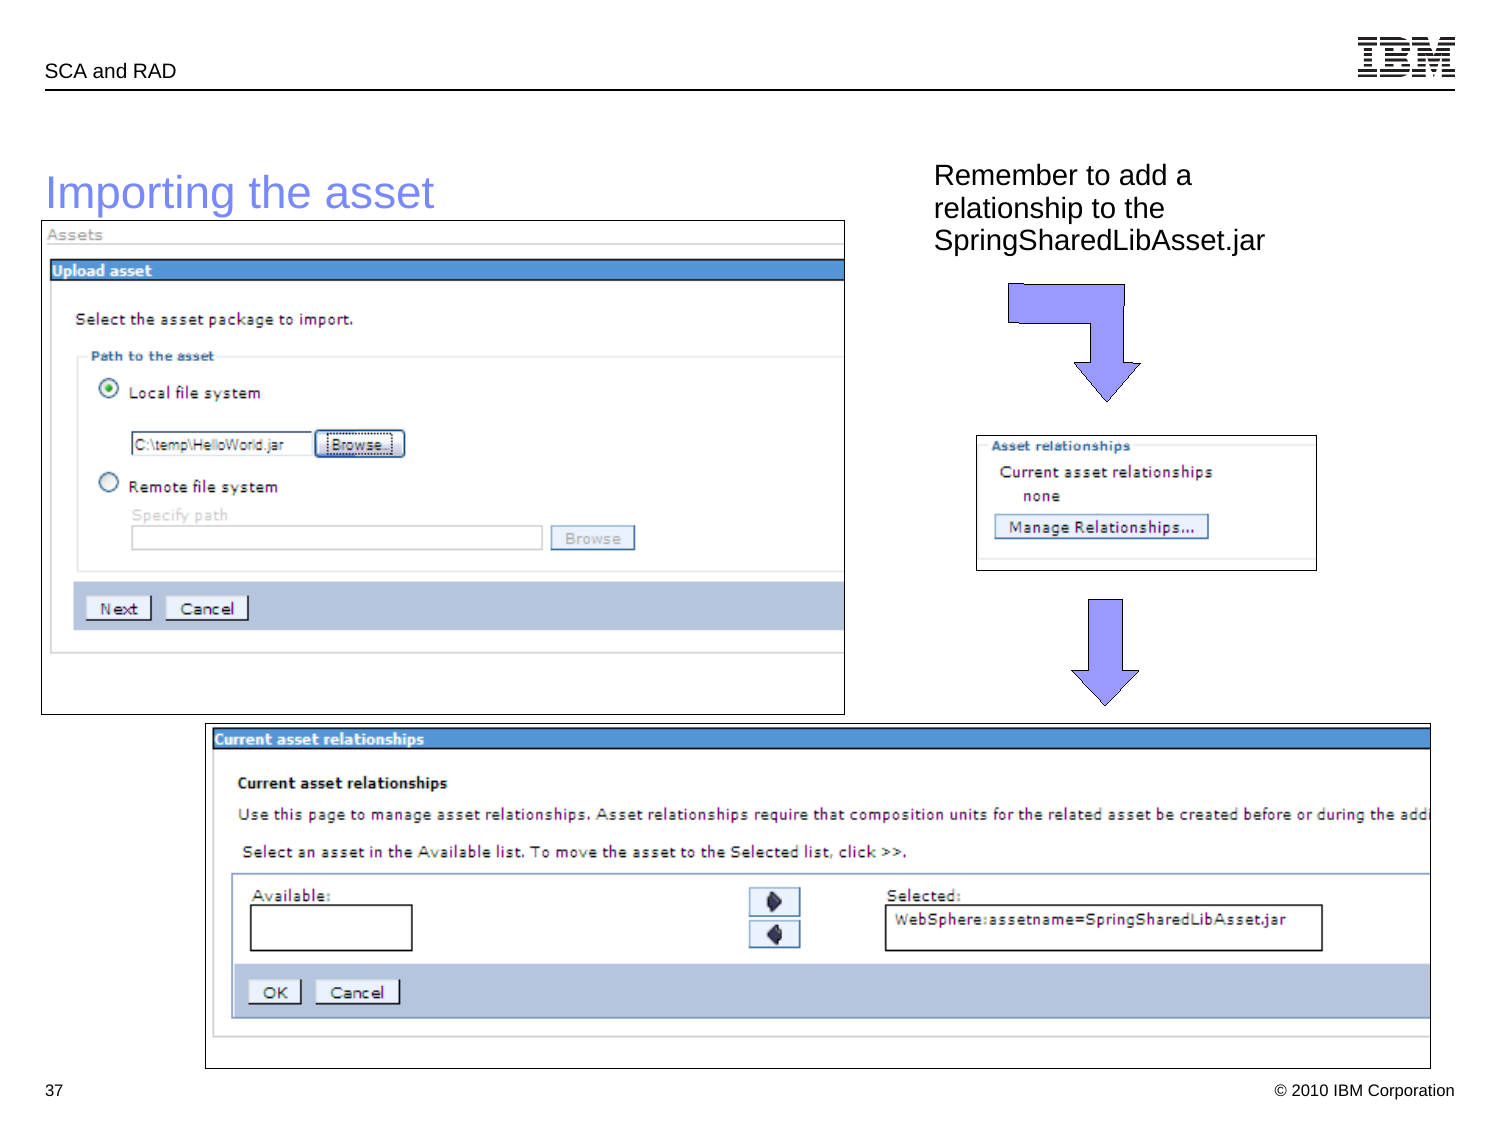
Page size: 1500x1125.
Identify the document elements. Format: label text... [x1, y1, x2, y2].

picture [1358, 37, 1455, 77]
text_box [1008, 283, 1141, 402]
text_box Remember to add a relationship to the SpringSharedLibAsset.jar [919, 151, 1321, 270]
picture [976, 435, 1317, 571]
title Importing the asset [29, 89, 1455, 301]
text_box [1071, 599, 1139, 706]
picture [41, 220, 845, 715]
picture [205, 723, 1431, 1069]
